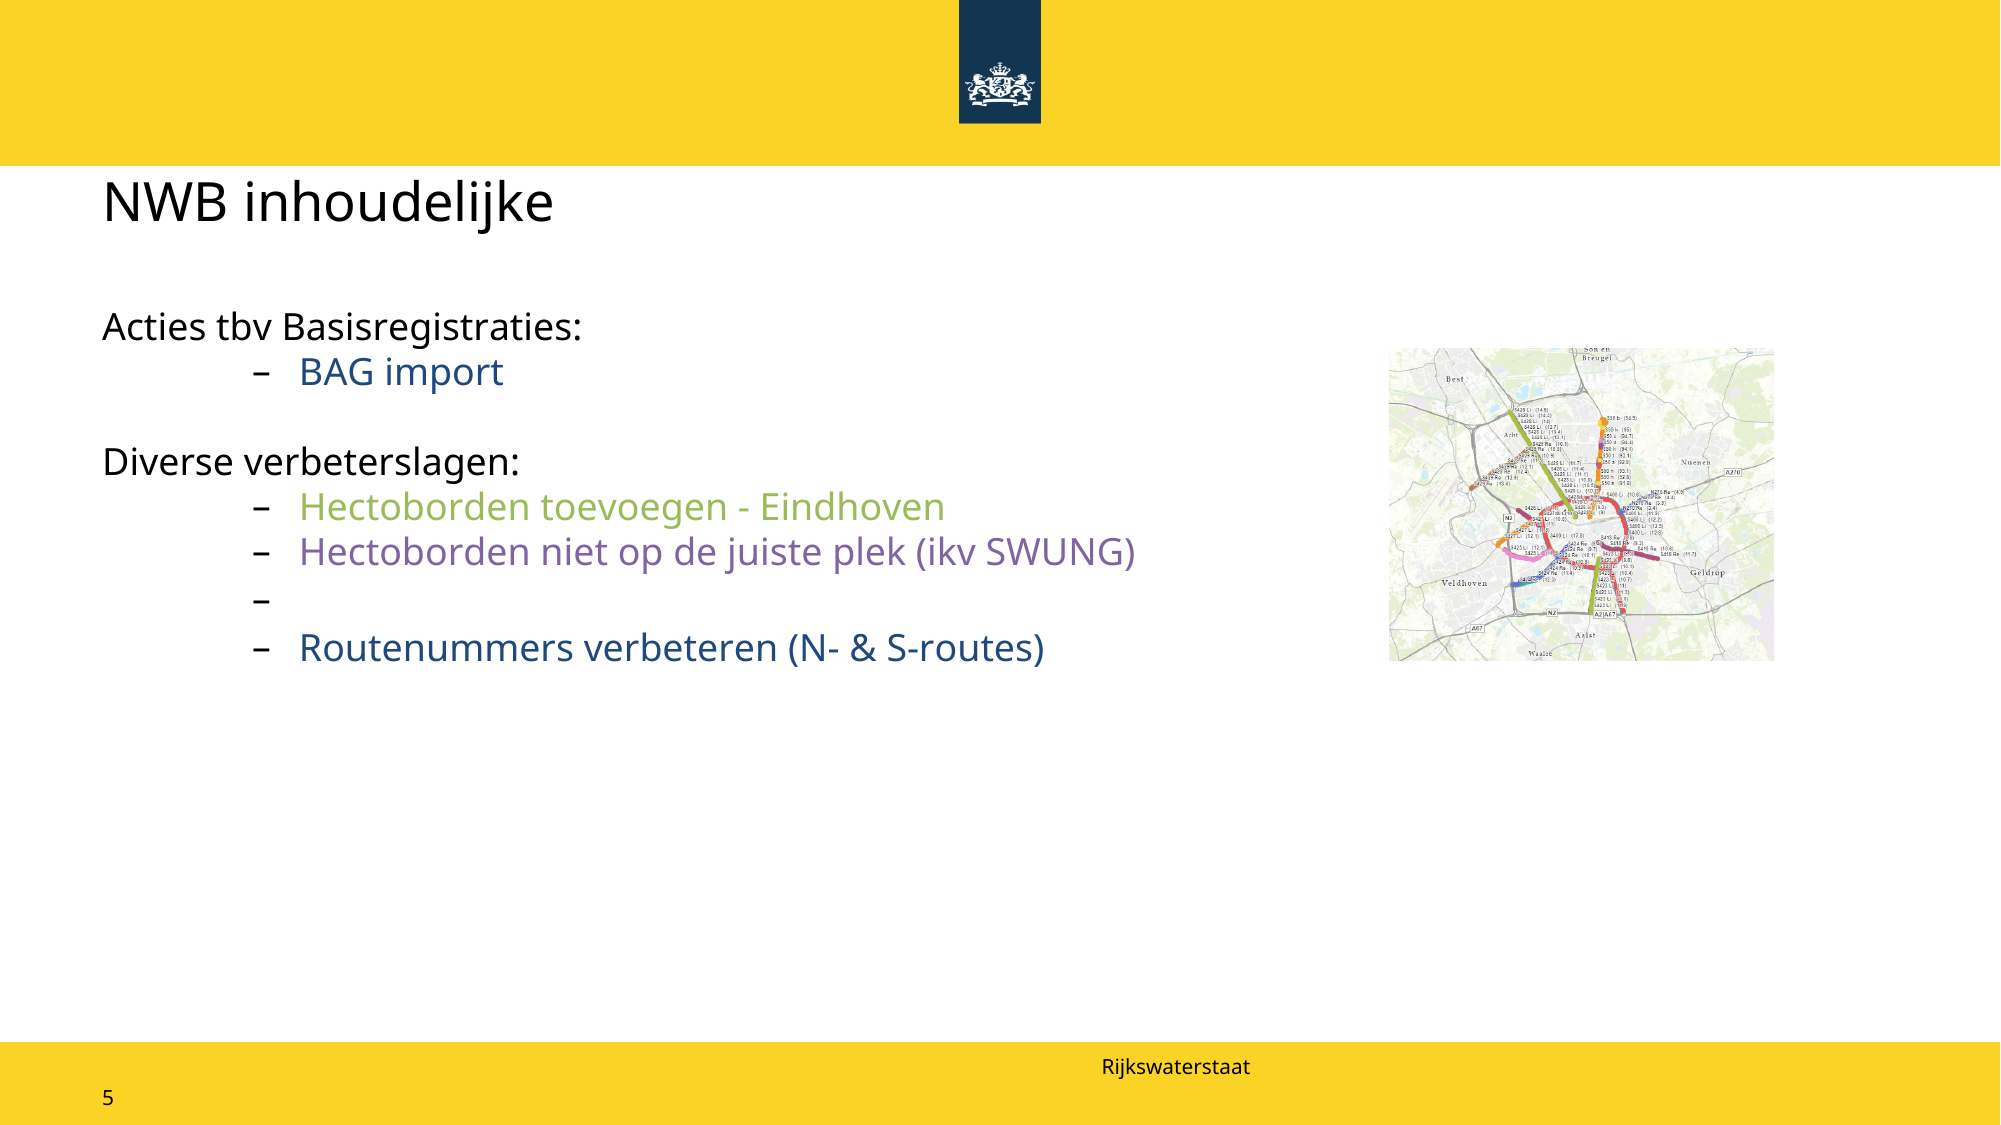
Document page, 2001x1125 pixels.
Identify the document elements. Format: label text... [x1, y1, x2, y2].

text_box 5 [102, 1084, 519, 1105]
picture [1389, 348, 1774, 661]
list Acties tbv Basisregistraties: BAG import Diverse verbeterslagen: Hectoborden toevoegen - Eindhoven Hectoborden niet op de juiste plek (ikv SWUNG) Routenummers verbeteren (N- & S-routes) [102, 302, 1940, 1019]
title NWB inhoudelijke [102, 162, 1940, 244]
